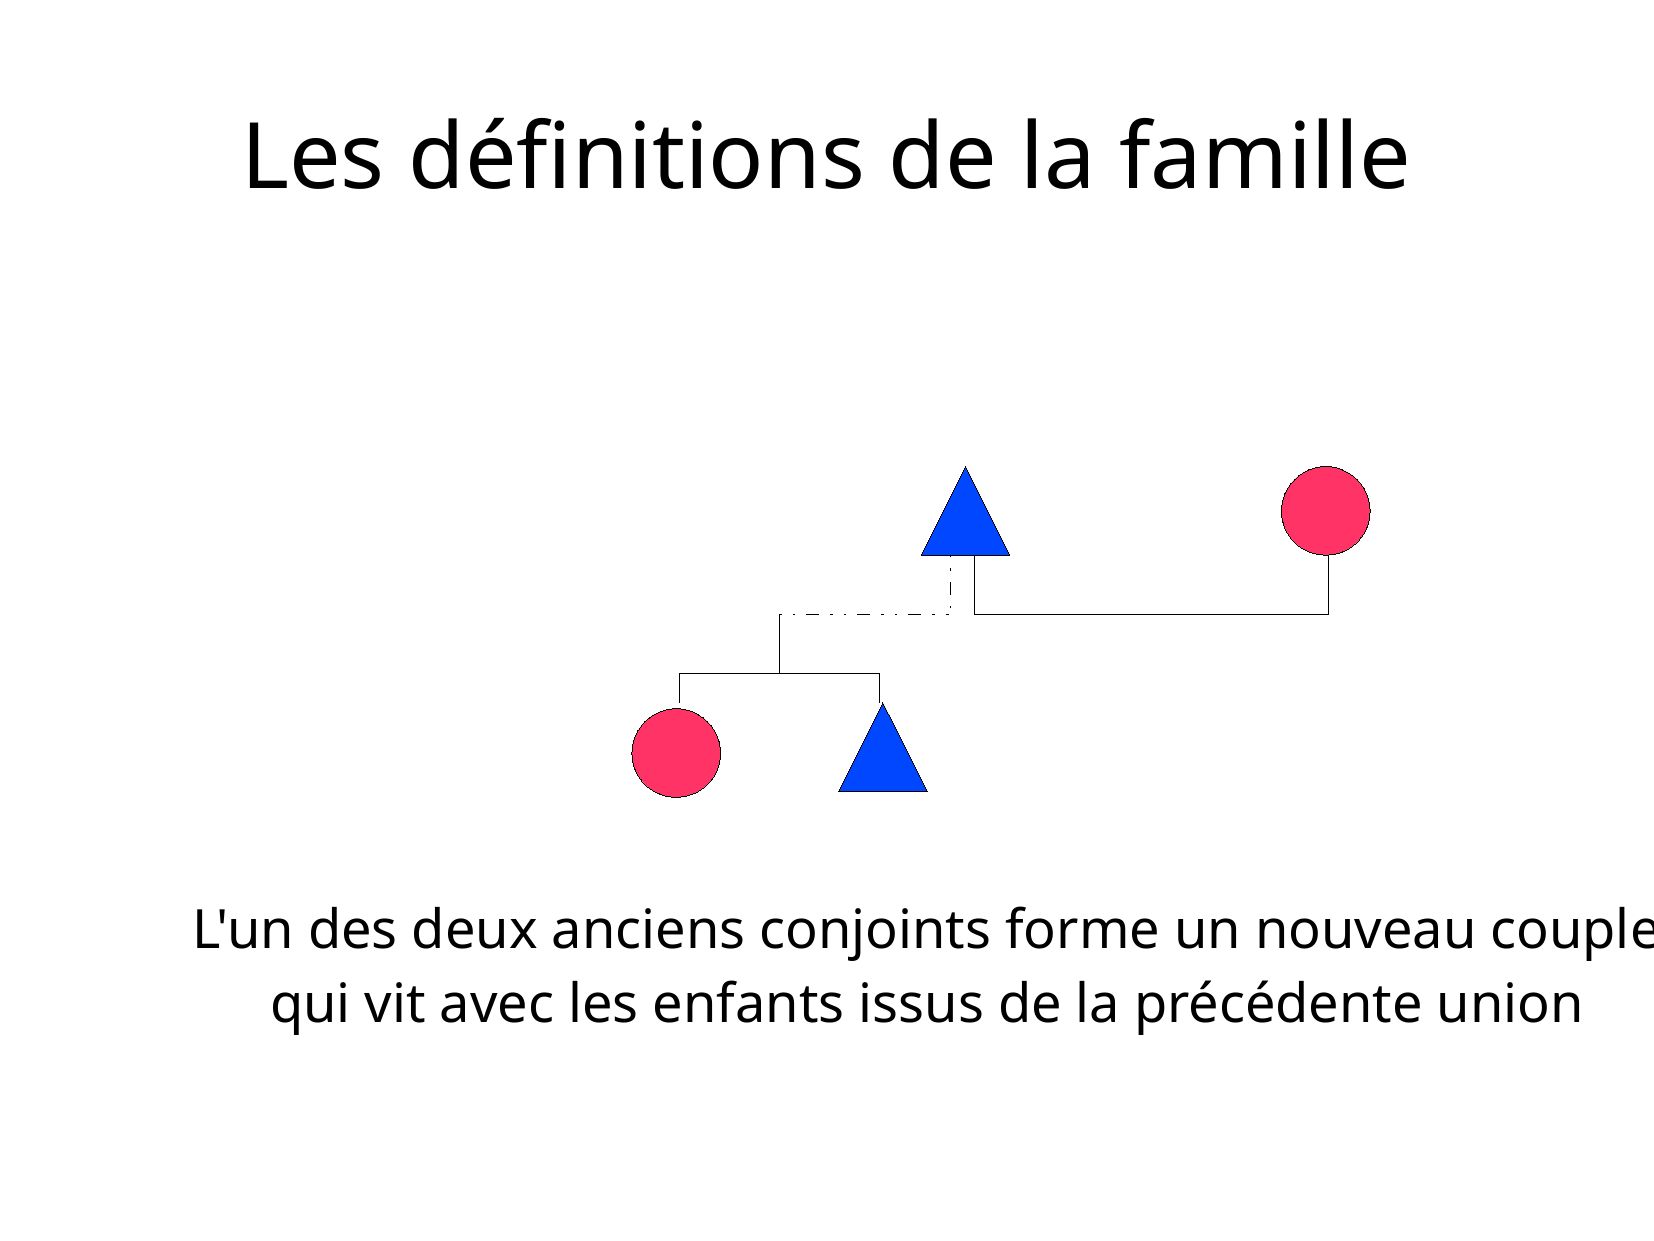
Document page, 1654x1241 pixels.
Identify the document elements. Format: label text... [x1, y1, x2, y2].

text_box [921, 466, 1010, 556]
text_box [838, 702, 928, 792]
title Les définitions de la famille [82, 56, 1571, 250]
text_box L'un des deux anciens conjoints forme un nouveau couple qui vit avec les enfants issus de la précédente union [178, 900, 1480, 1102]
text_box [631, 708, 721, 798]
text_box [1281, 466, 1371, 556]
